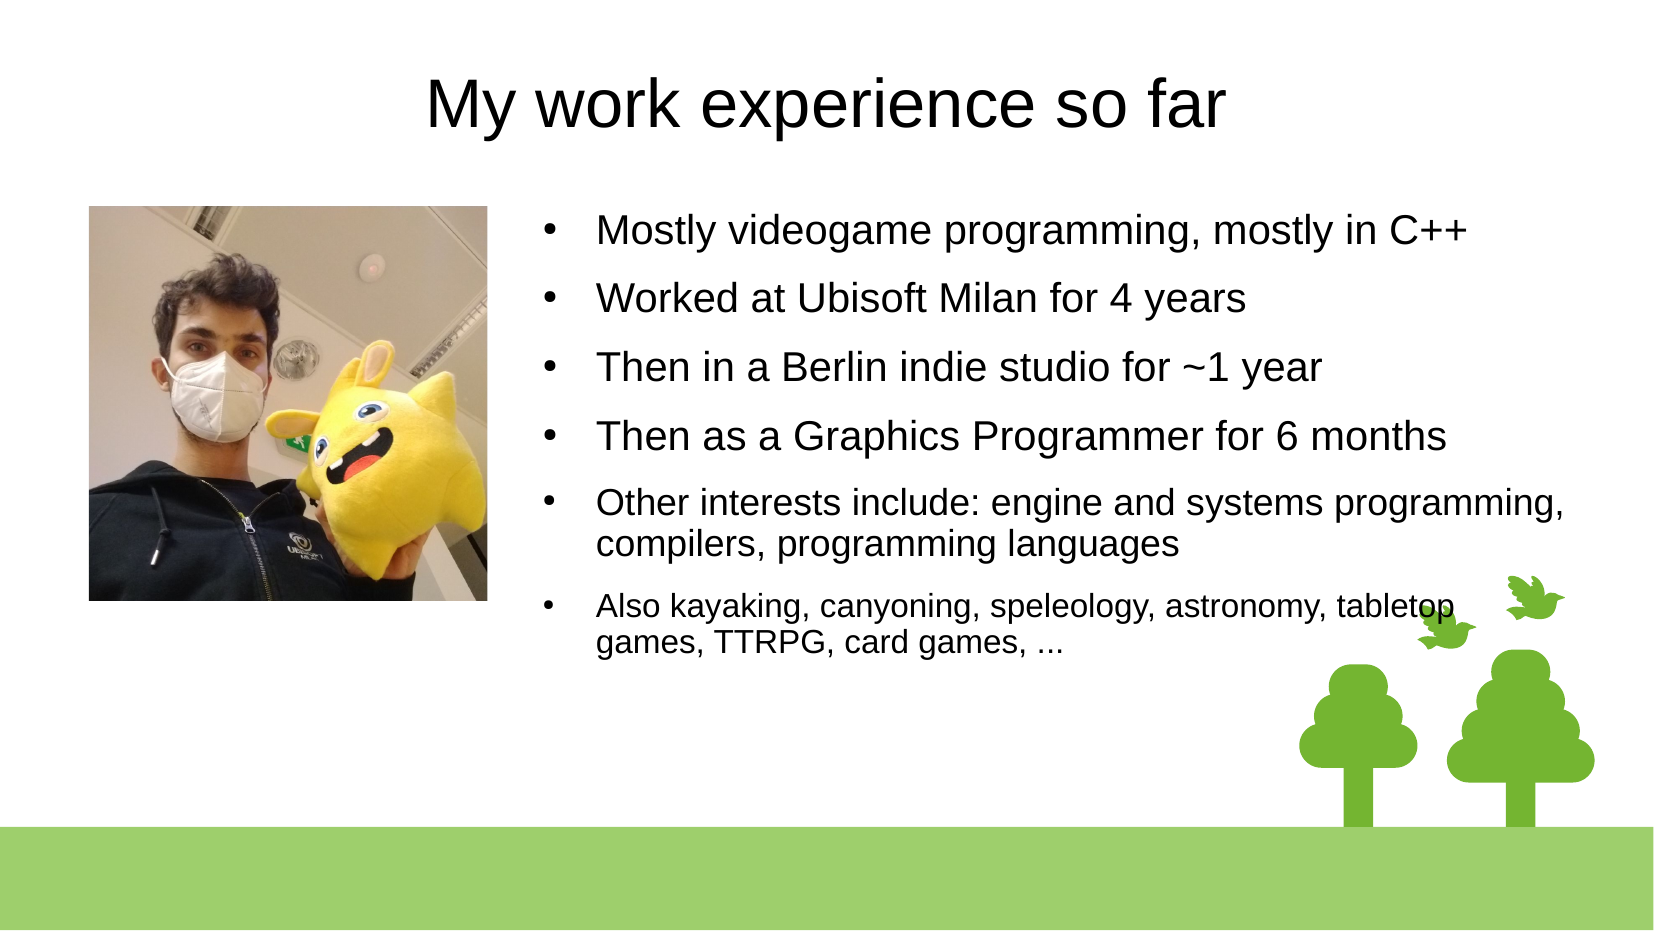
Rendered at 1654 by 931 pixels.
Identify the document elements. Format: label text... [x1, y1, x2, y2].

list Mostly videogame programming, mostly in C++ Worked at Ubisoft Milan for 4 years Then in a Berlin indie studio for ~1 year Then as a Graphics Programmer for 6 months Other interests include: engine and systems programming, compilers, programming languages Also kayaking, canyoning, speleology, astronomy, tabletop games, TTRPG, card games, ... [525, 206, 1566, 739]
picture [88, 206, 488, 601]
title My work experience so far [88, 29, 1565, 178]
